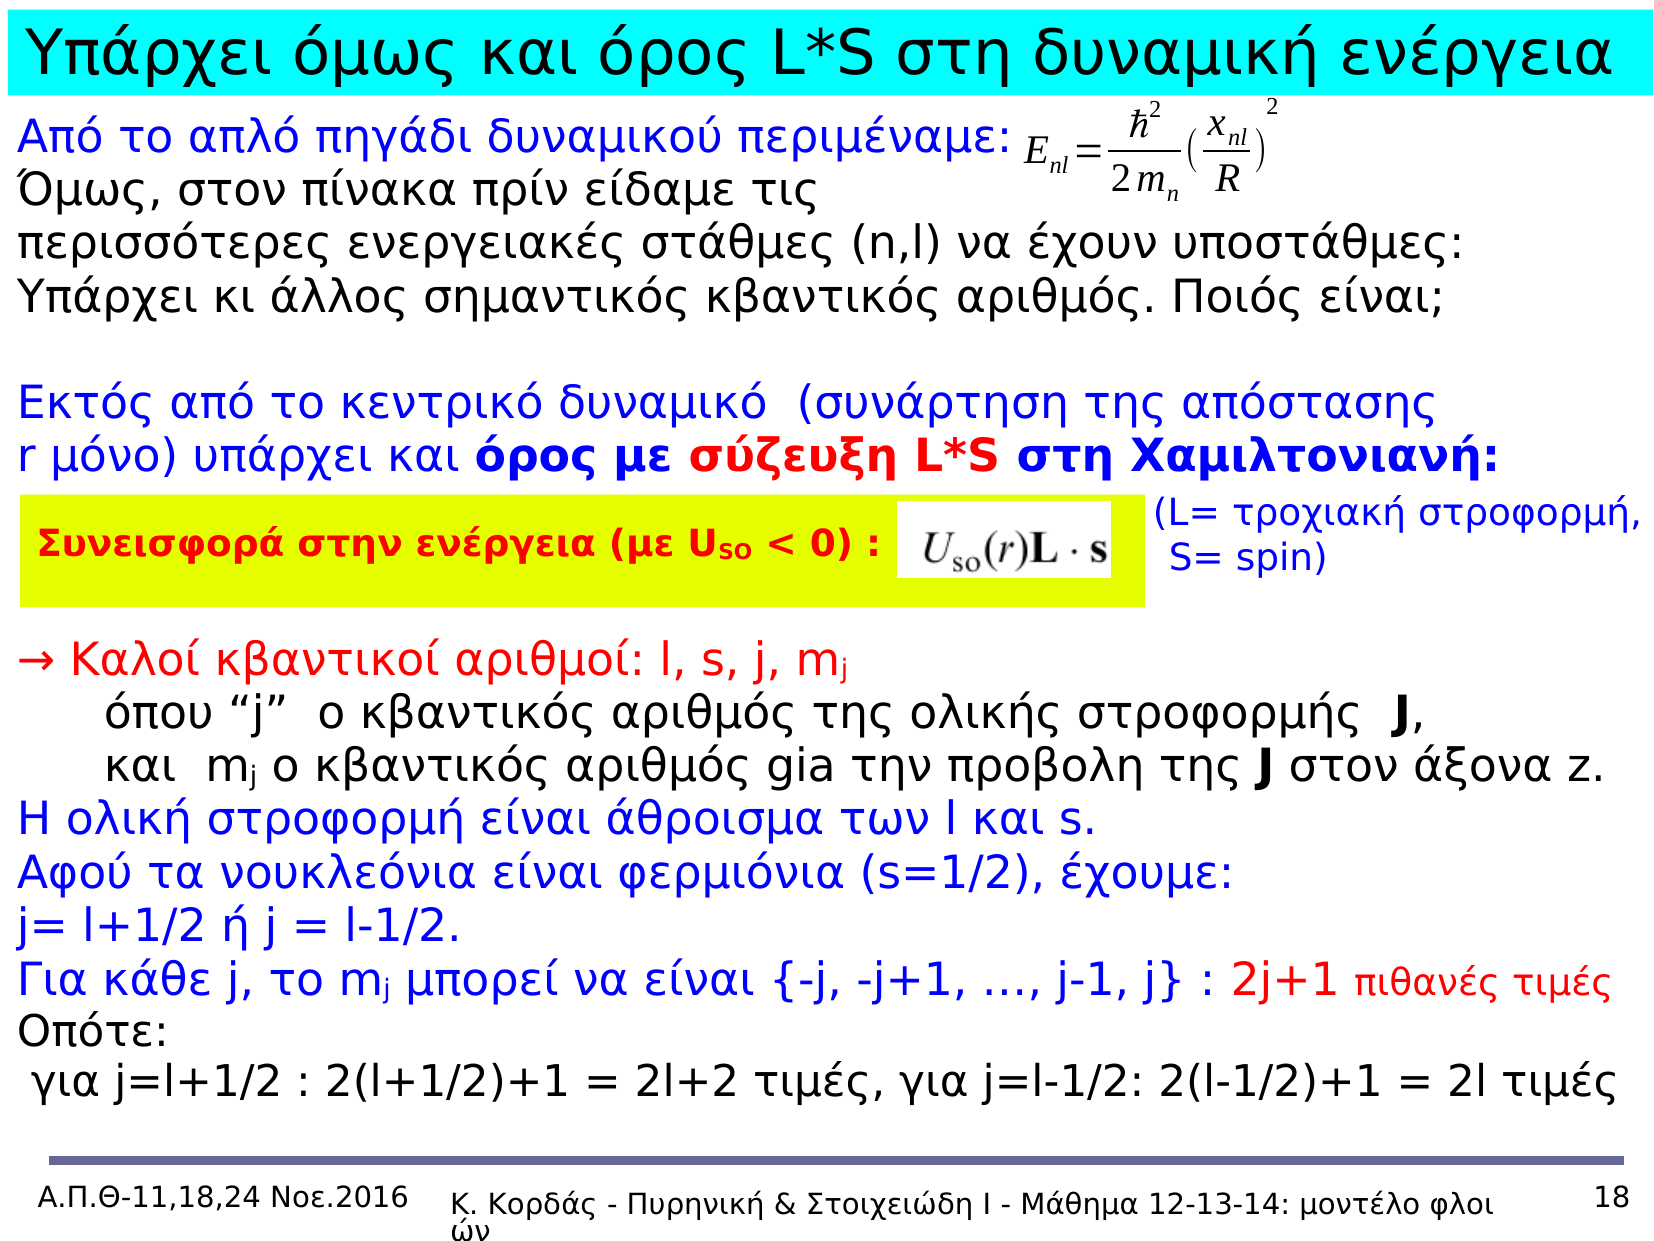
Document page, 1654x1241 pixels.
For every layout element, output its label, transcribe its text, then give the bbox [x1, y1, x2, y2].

text_box [19, 494, 1145, 608]
title Υπάρχει όμως και όρος L*S στη δυναμική ενέργεια [7, 9, 1654, 96]
chart [1011, 91, 1289, 208]
text_box Από το απλό πηγάδι δυναμικού περιμέναμε: Όμως, στον πίνακα πρίν είδαμε τις περισσότερες ενεργειακές στάθμες (n,l) να έχουν υποστάθμες: Υπάρχει κι άλλος σημαντικός κβαντικός αριθμός. Ποιός είναι; Εκτός από το κεντρικό δυναμικό (συνάρτηση της απόστασης r μόνο) υπάρχει και όρος με σύζευξη L*S στη Χαμιλτονιανή: (L= τροχιακή στροφορμή, S= spin) → Καλοί κβαντικοί αριθμοί: l, s, j, mj όπου “j” o κβαντικός αριθμός της ολικής στροφορμής J, και mj o κβαντικός αριθμός gia την προβολη της J στον άξονα z. H ολική στροφορμή είναι άθροισμα των l και s. Αφού τα νουκλεόνια είναι φερμιόνια (s=1/2), έχουμε: j= l+1/2 ή j = l-1/2. Για κάθε j, τo mj μπορεί να είναι {-j, -j+1, …, j-1, j} : 2j+1 πιθανές τιμές Οπότε: για j=l+1/2 : 2(l+1/2)+1 = 2l+2 τιμές, για j=l-1/2: 2(l-1/2)+1 = 2l τιμές [2, 102, 1654, 1215]
text_box Συνεισφορά στην ενέργεια (με USO < 0) : [21, 514, 911, 586]
picture [897, 501, 1111, 578]
